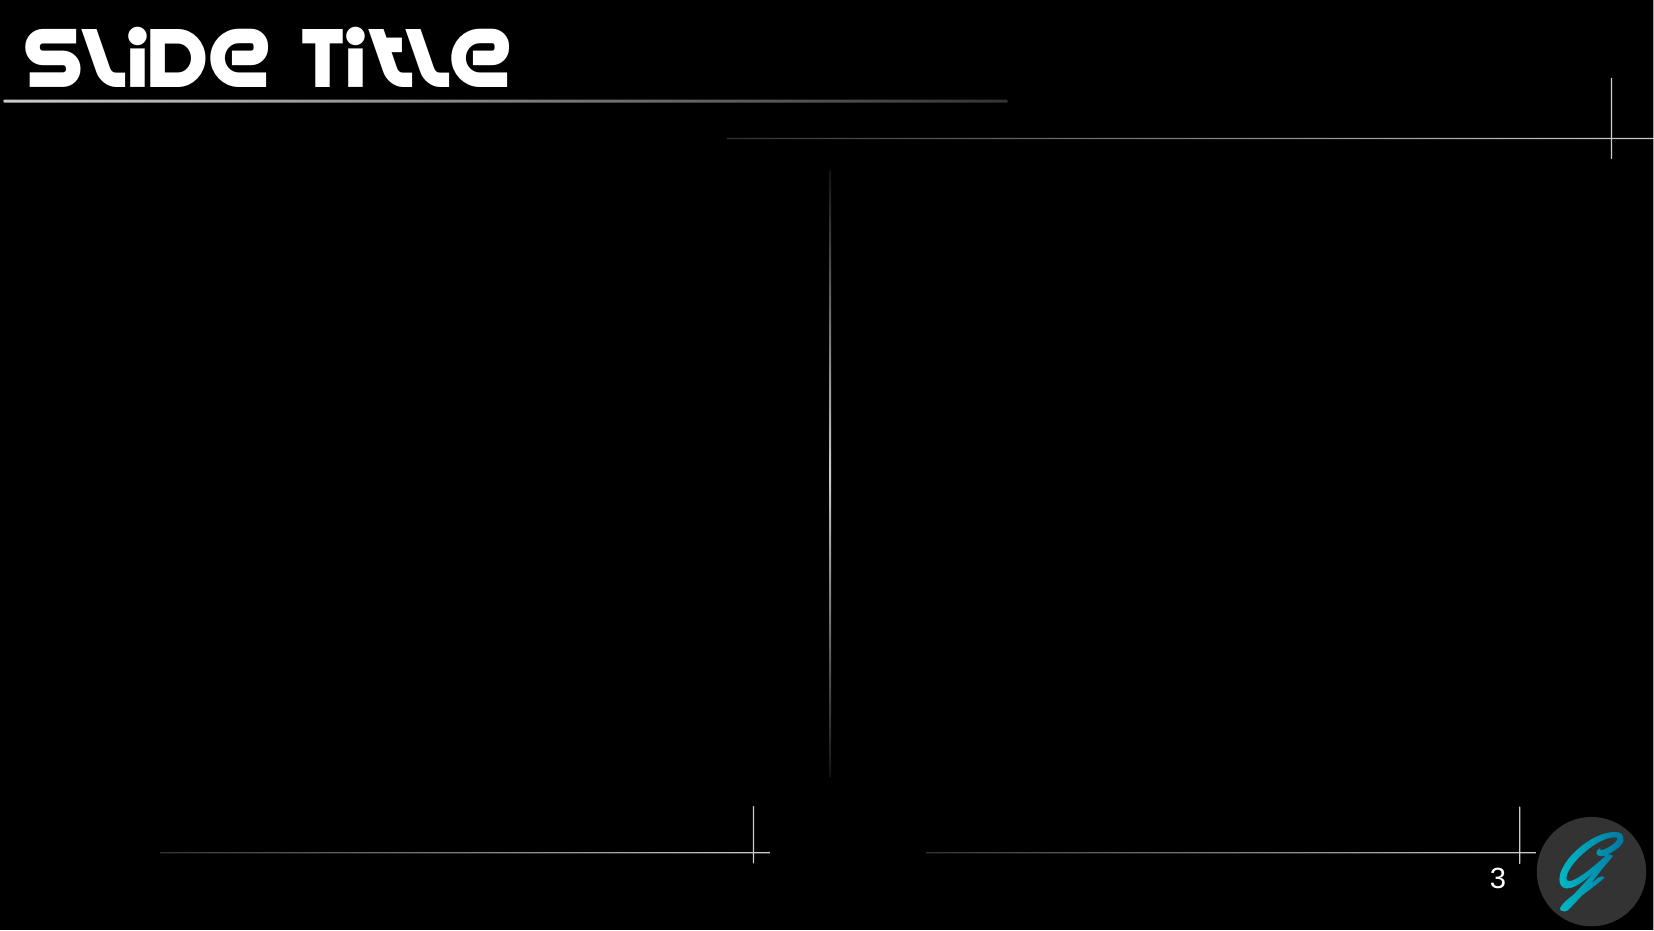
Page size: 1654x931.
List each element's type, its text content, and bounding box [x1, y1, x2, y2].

title Slide Title [23, 2, 1589, 128]
